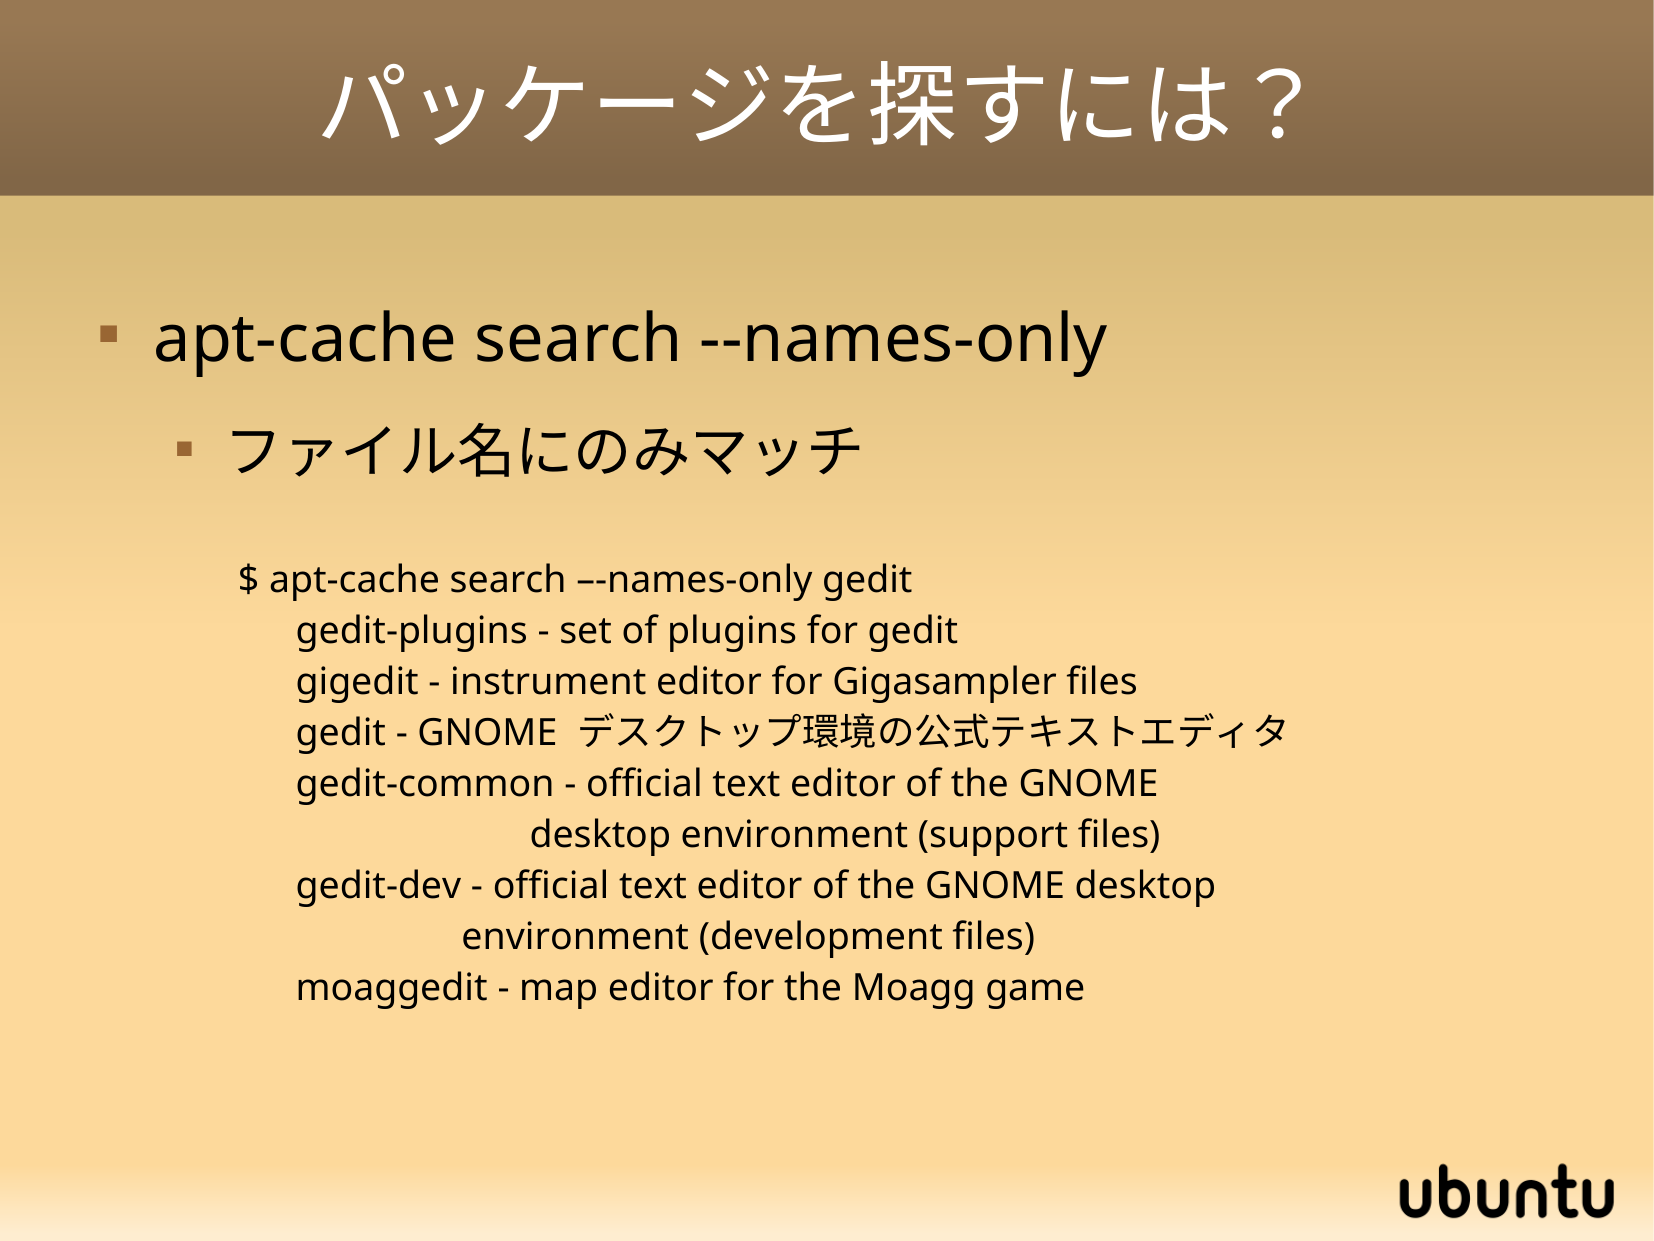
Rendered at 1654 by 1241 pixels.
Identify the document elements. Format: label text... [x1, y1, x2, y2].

text_box $ apt-cache search –-names-only gedit gedit-plugins - set of plugins for gedit gigedit - instrument editor for Gigasampler files gedit - GNOME デスクトップ環境の公式テキストエディタ gedit-common - official text editor of the GNOME desktop environment (support files) gedit-dev - official text editor of the GNOME desktop environment (development files) moaggedit - map editor for the Moagg game [210, 544, 1325, 904]
picture [0, 0, 1654, 1241]
list apt-cache search --names-only ファイル名にのみマッチ [82, 290, 1571, 502]
title パッケージを探すには？ [76, 0, 1565, 208]
